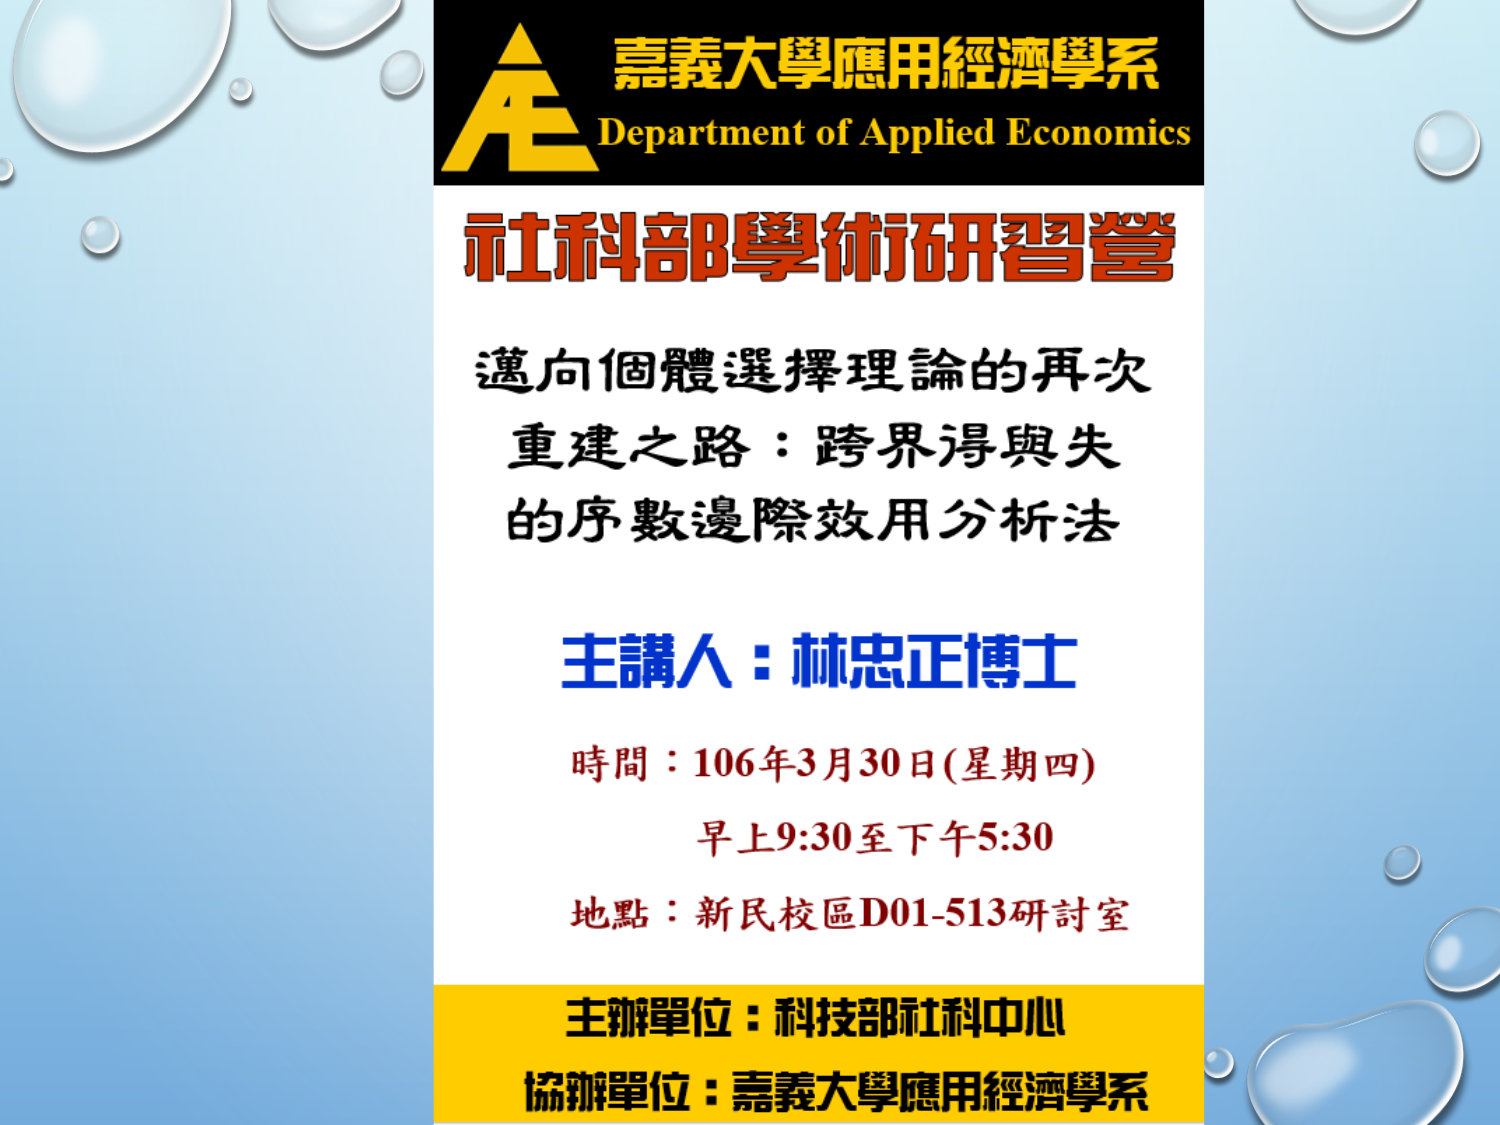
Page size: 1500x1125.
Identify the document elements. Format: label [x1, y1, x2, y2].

picture [433, 0, 1205, 1125]
